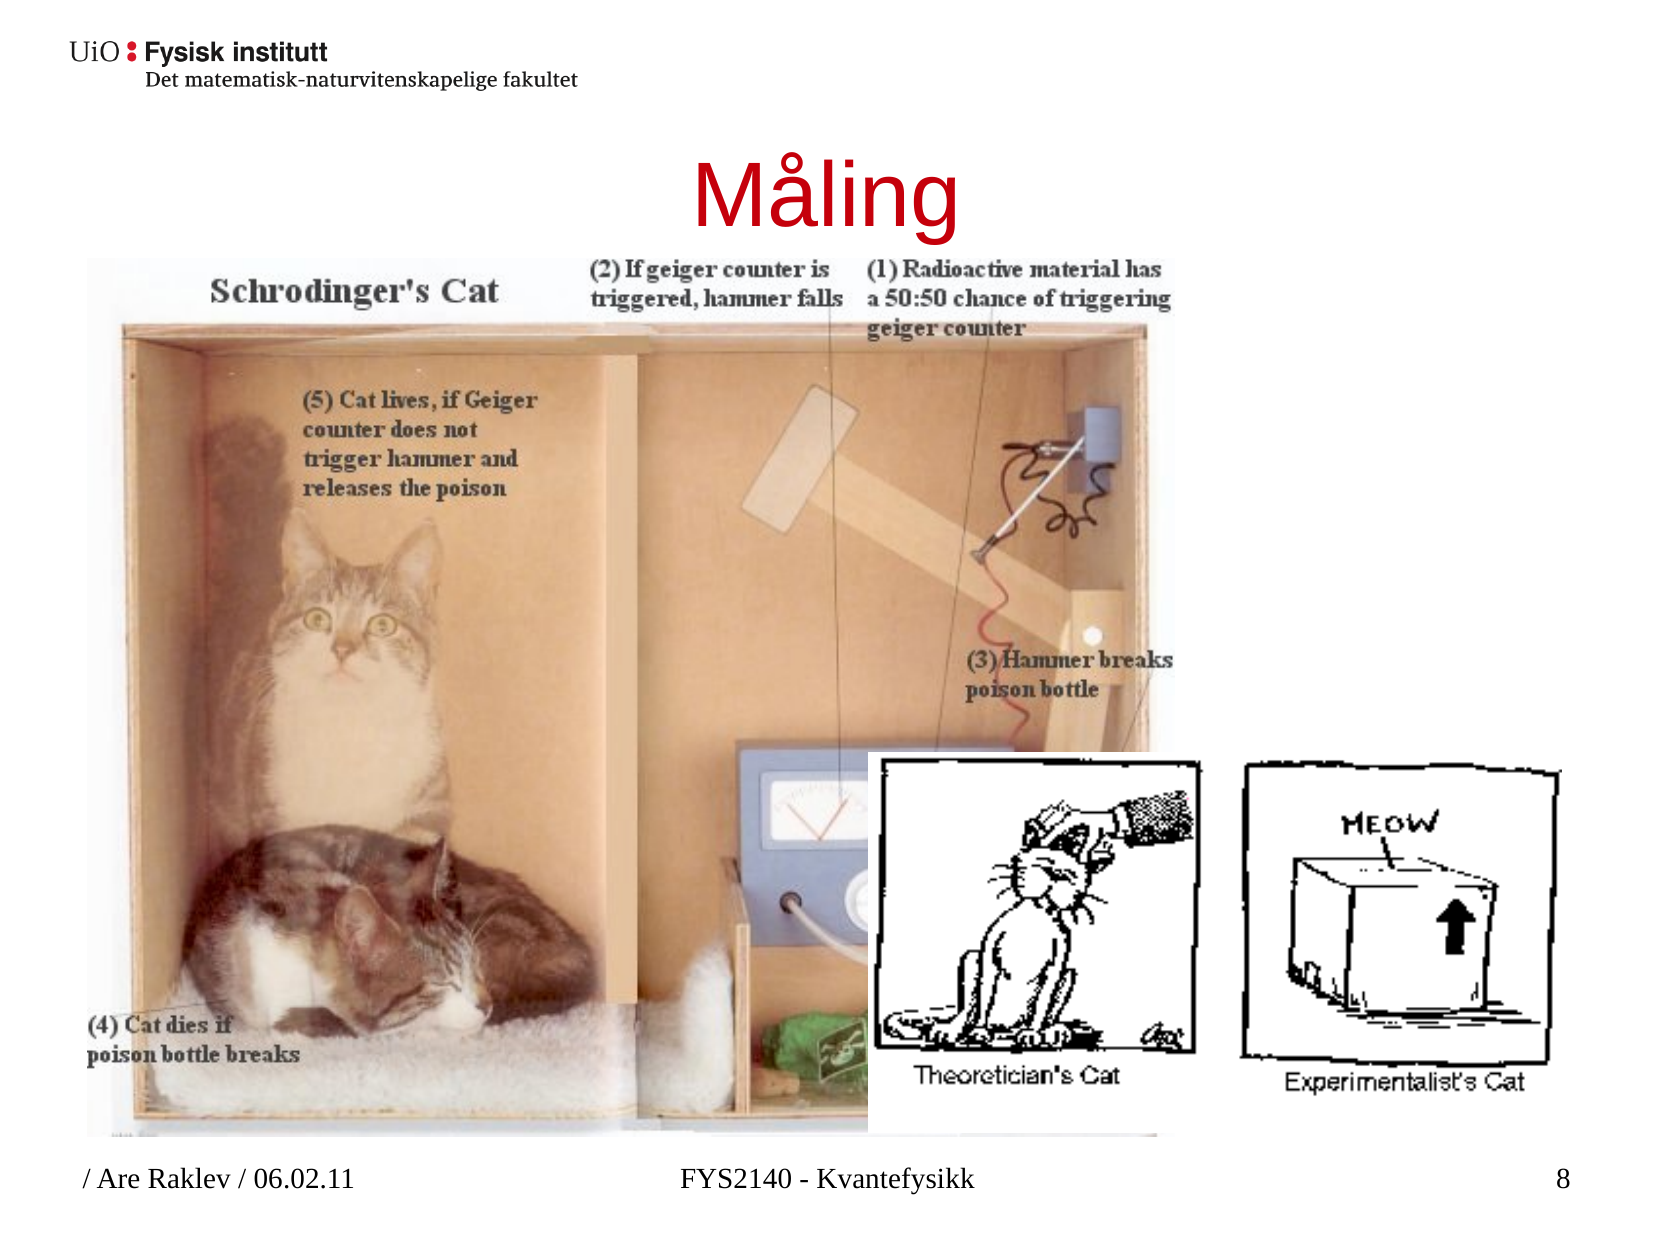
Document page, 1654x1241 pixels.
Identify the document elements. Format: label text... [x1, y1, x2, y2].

picture [68, 37, 581, 93]
title Måling [82, 90, 1571, 298]
picture [87, 258, 1562, 1137]
